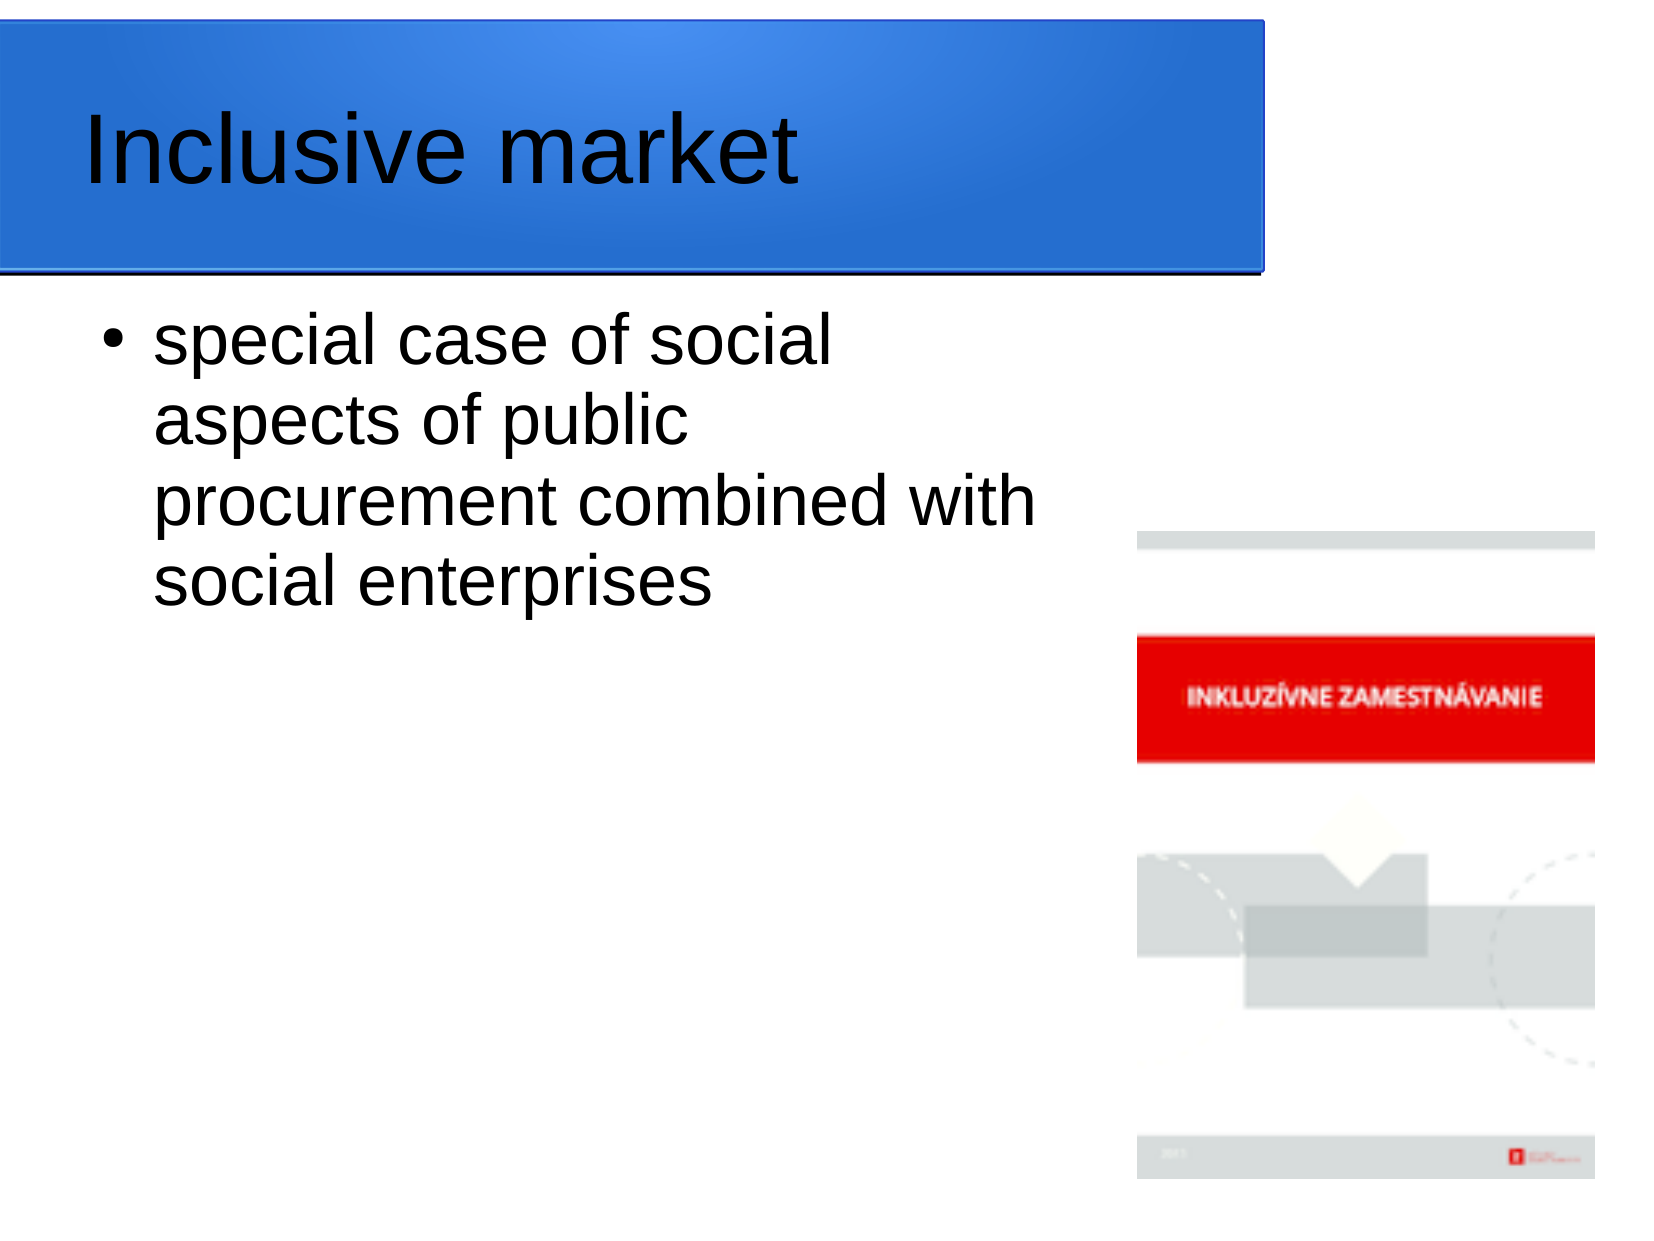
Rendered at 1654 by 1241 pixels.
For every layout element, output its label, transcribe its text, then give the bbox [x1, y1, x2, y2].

list special case of social aspects of public procurement combined with social enterprises [82, 299, 1087, 1019]
picture [1137, 531, 1595, 1180]
title Inclusive market [82, 47, 1235, 252]
